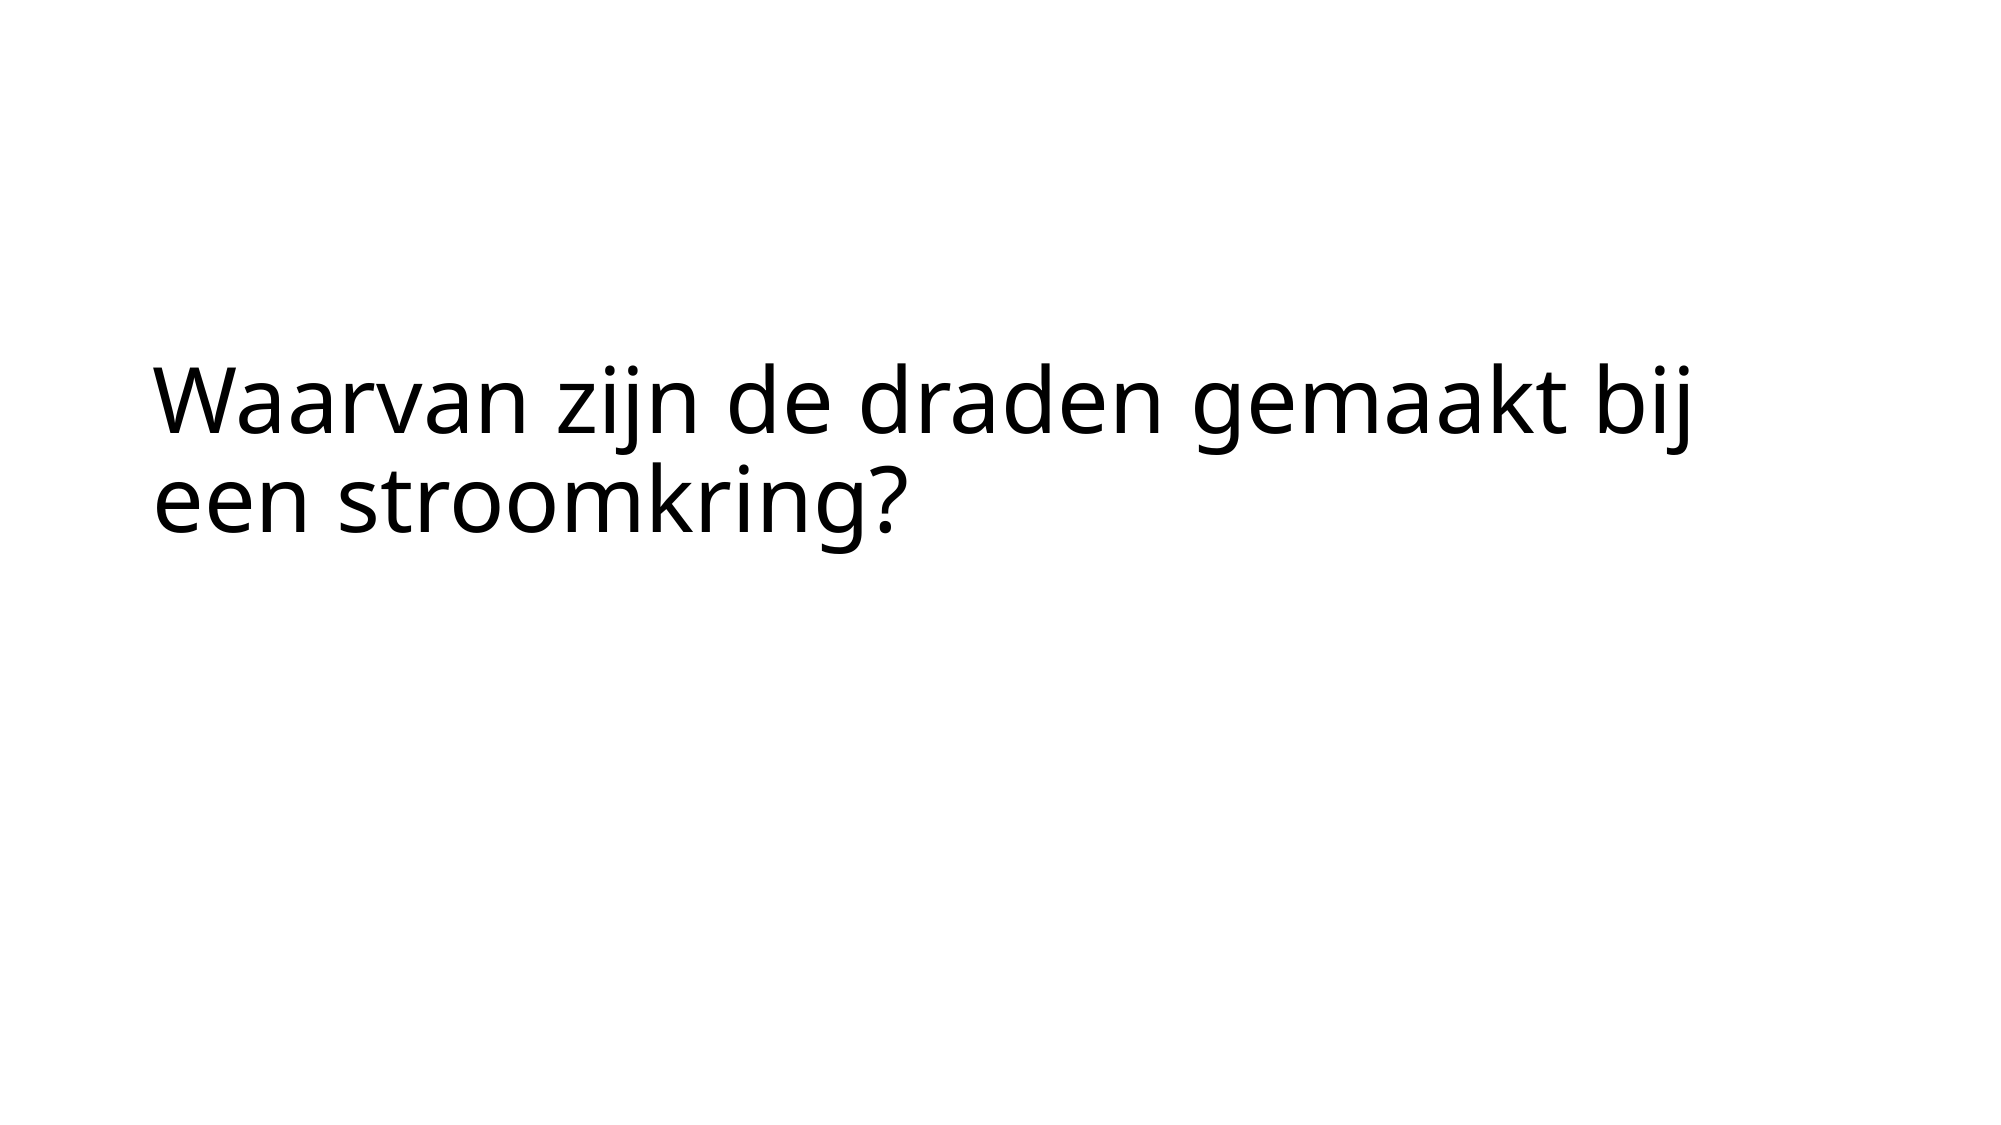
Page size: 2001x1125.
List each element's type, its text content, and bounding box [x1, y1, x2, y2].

title Waarvan zijn de draden gemaakt bij een stroomkring? [137, 345, 1863, 563]
